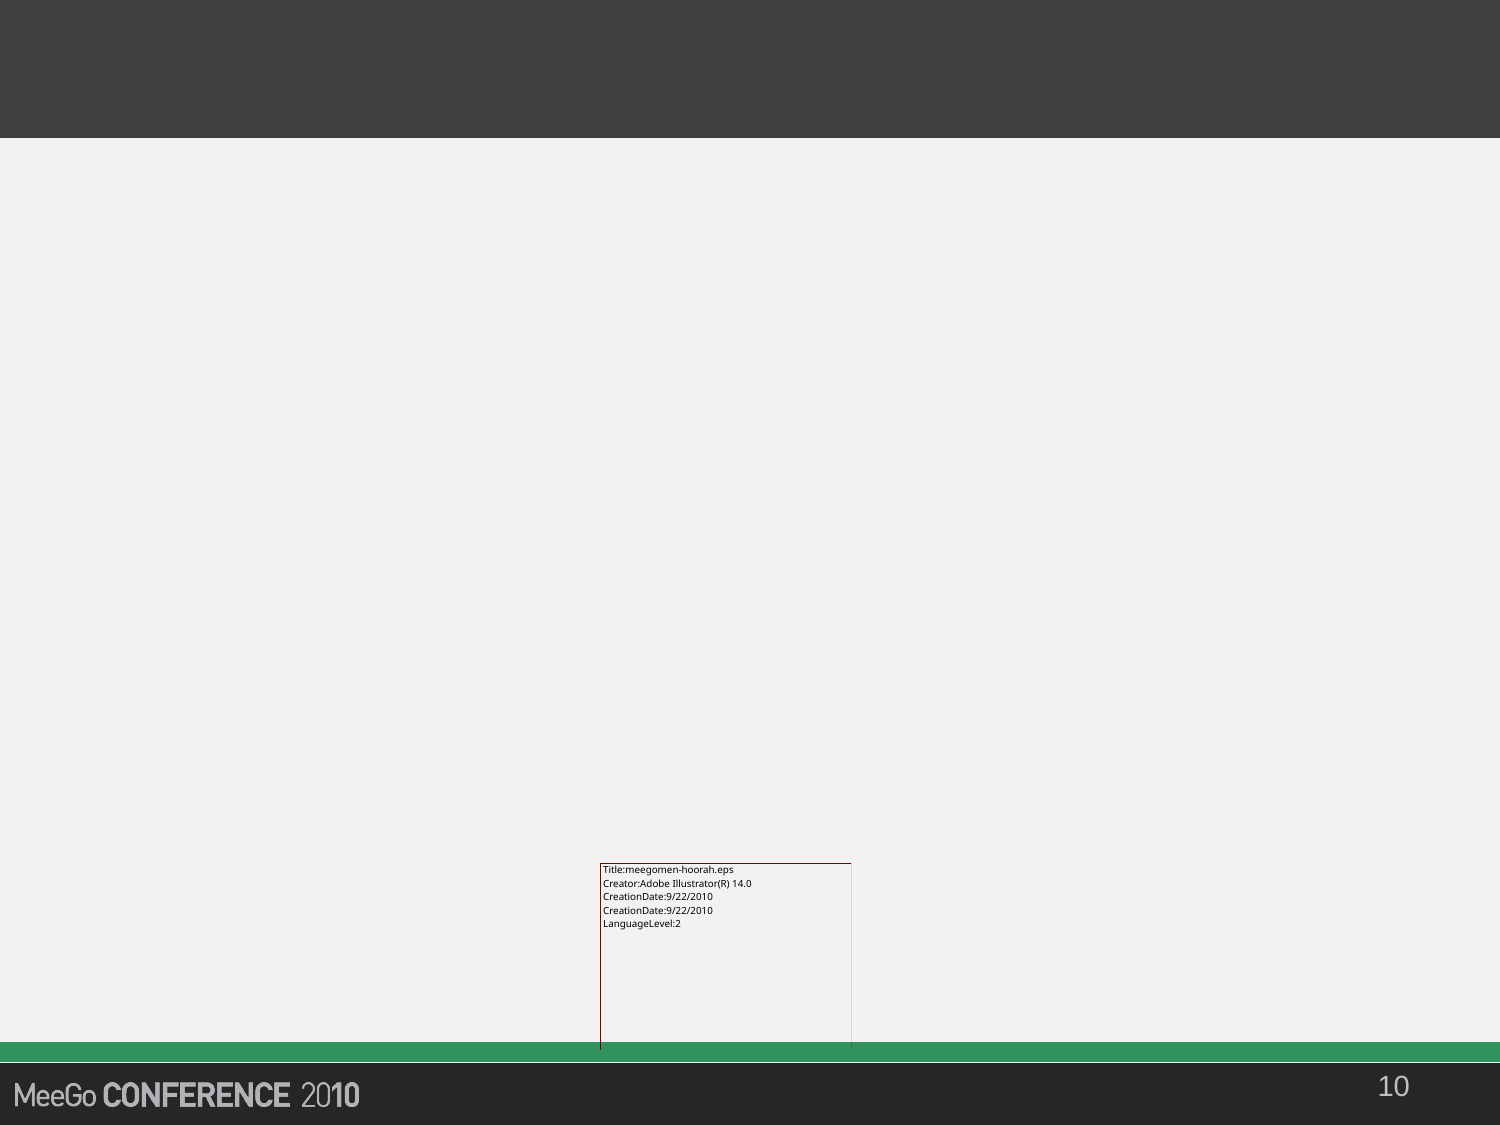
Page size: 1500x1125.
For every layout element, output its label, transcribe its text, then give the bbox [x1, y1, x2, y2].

picture [15, 1077, 359, 1113]
text_box <number> [1362, 1062, 1488, 1123]
picture [600, 862, 852, 1051]
text_box [0, 1042, 1500, 1062]
